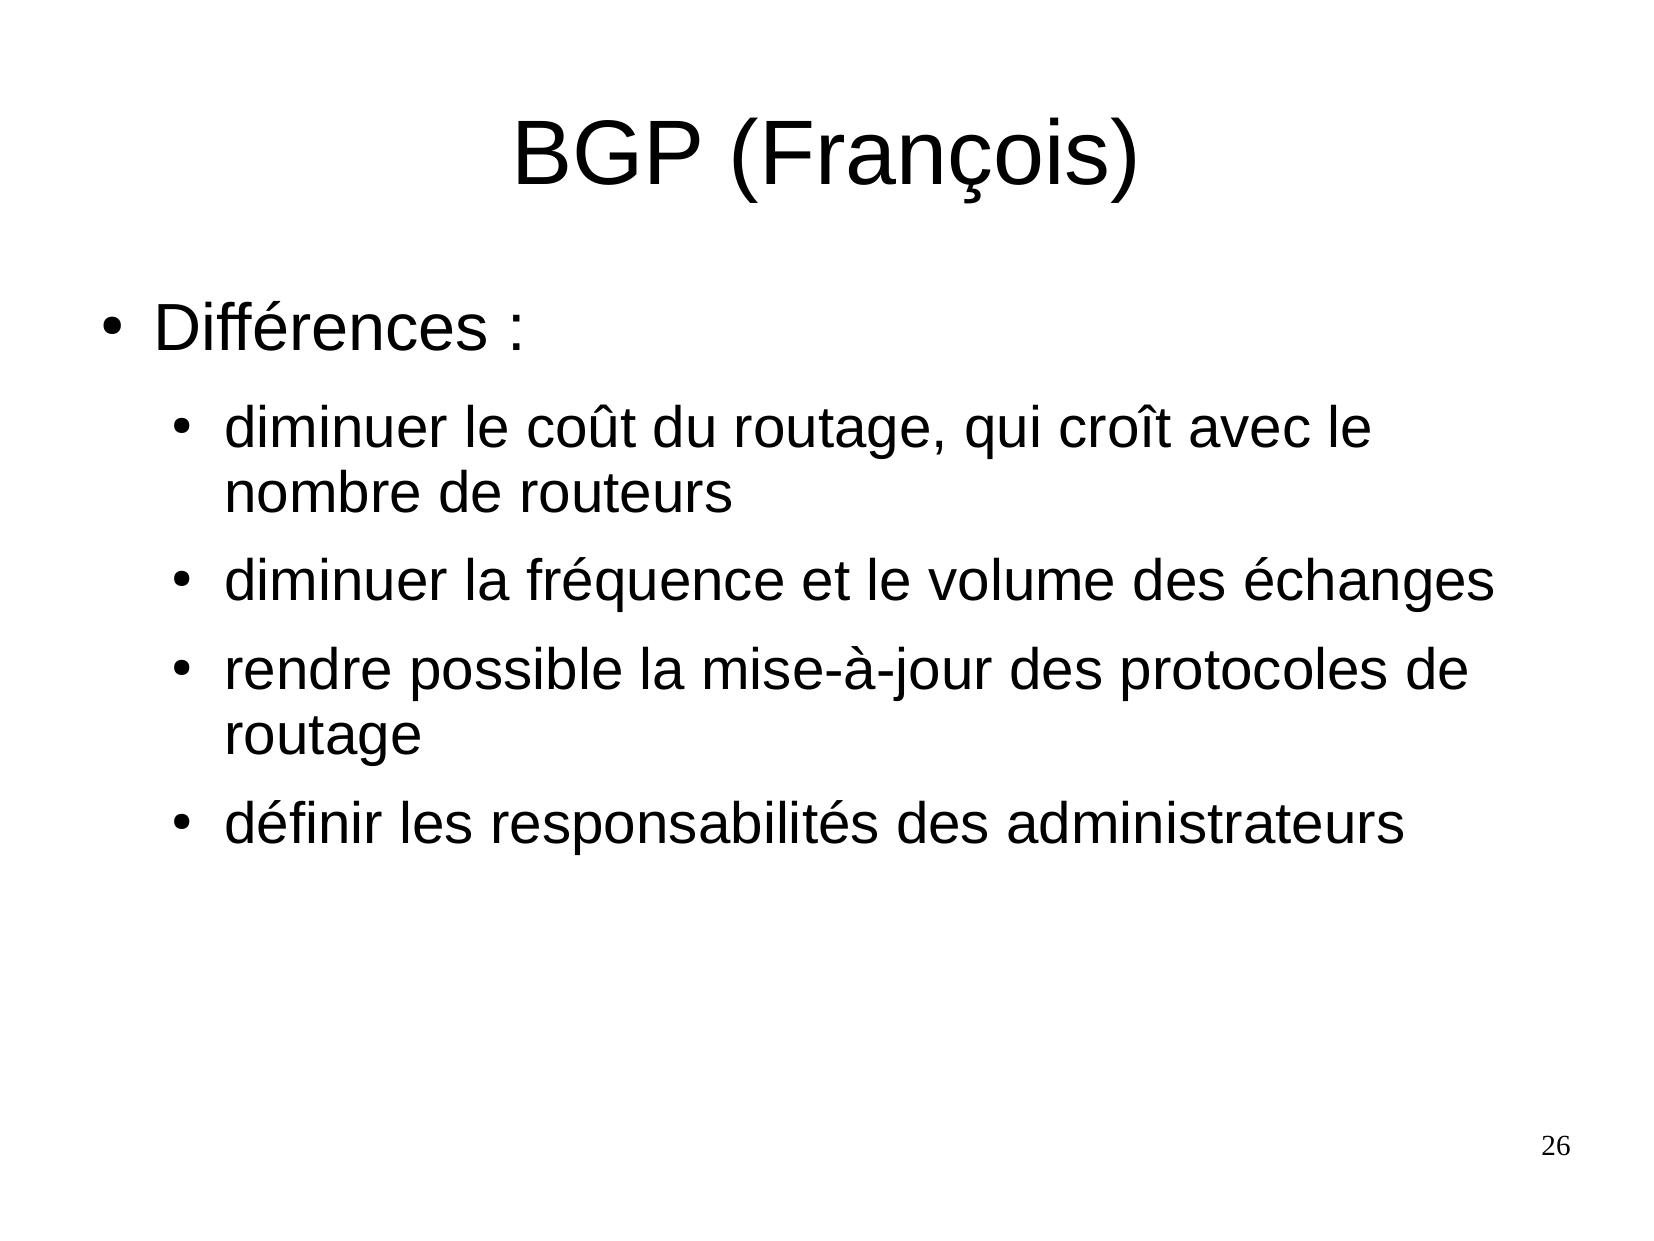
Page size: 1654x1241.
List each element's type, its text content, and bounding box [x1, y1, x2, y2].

title BGP (François) [82, 49, 1571, 257]
list Différences : diminuer le coût du routage, qui croît avec le nombre de routeurs diminuer la fréquence et le volume des échanges rendre possible la mise-à-jour des protocoles de routage définir les responsabilités des administrateurs [82, 290, 1571, 1109]
